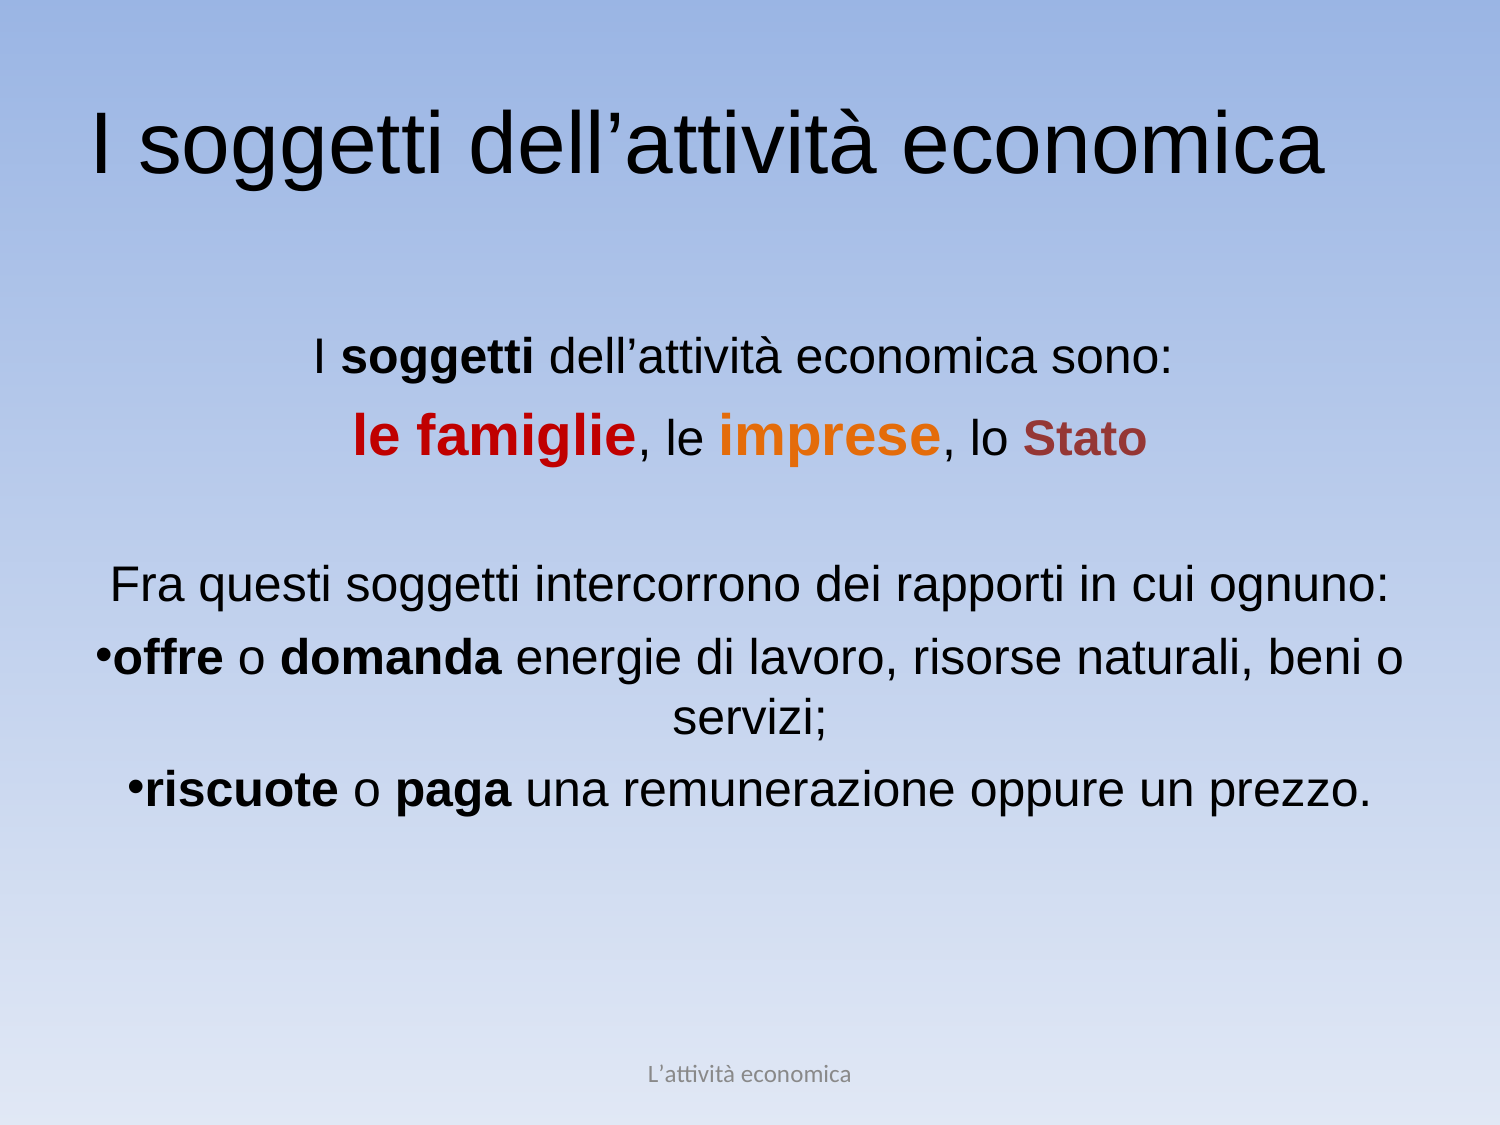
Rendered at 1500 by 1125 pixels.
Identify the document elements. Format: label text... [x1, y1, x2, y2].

text_box L’attività economica [512, 1042, 988, 1103]
text_box I soggetti dell’attività economica [75, 45, 1426, 233]
text_box I soggetti dell’attività economica sono: le famiglie, le imprese, lo Stato Fra questi soggetti intercorrono dei rapporti in cui ognuno: offre o domanda energie di lavoro, risorse naturali, beni o servizi; riscuote o paga una remunerazione oppure un prezzo. [75, 316, 1426, 1032]
